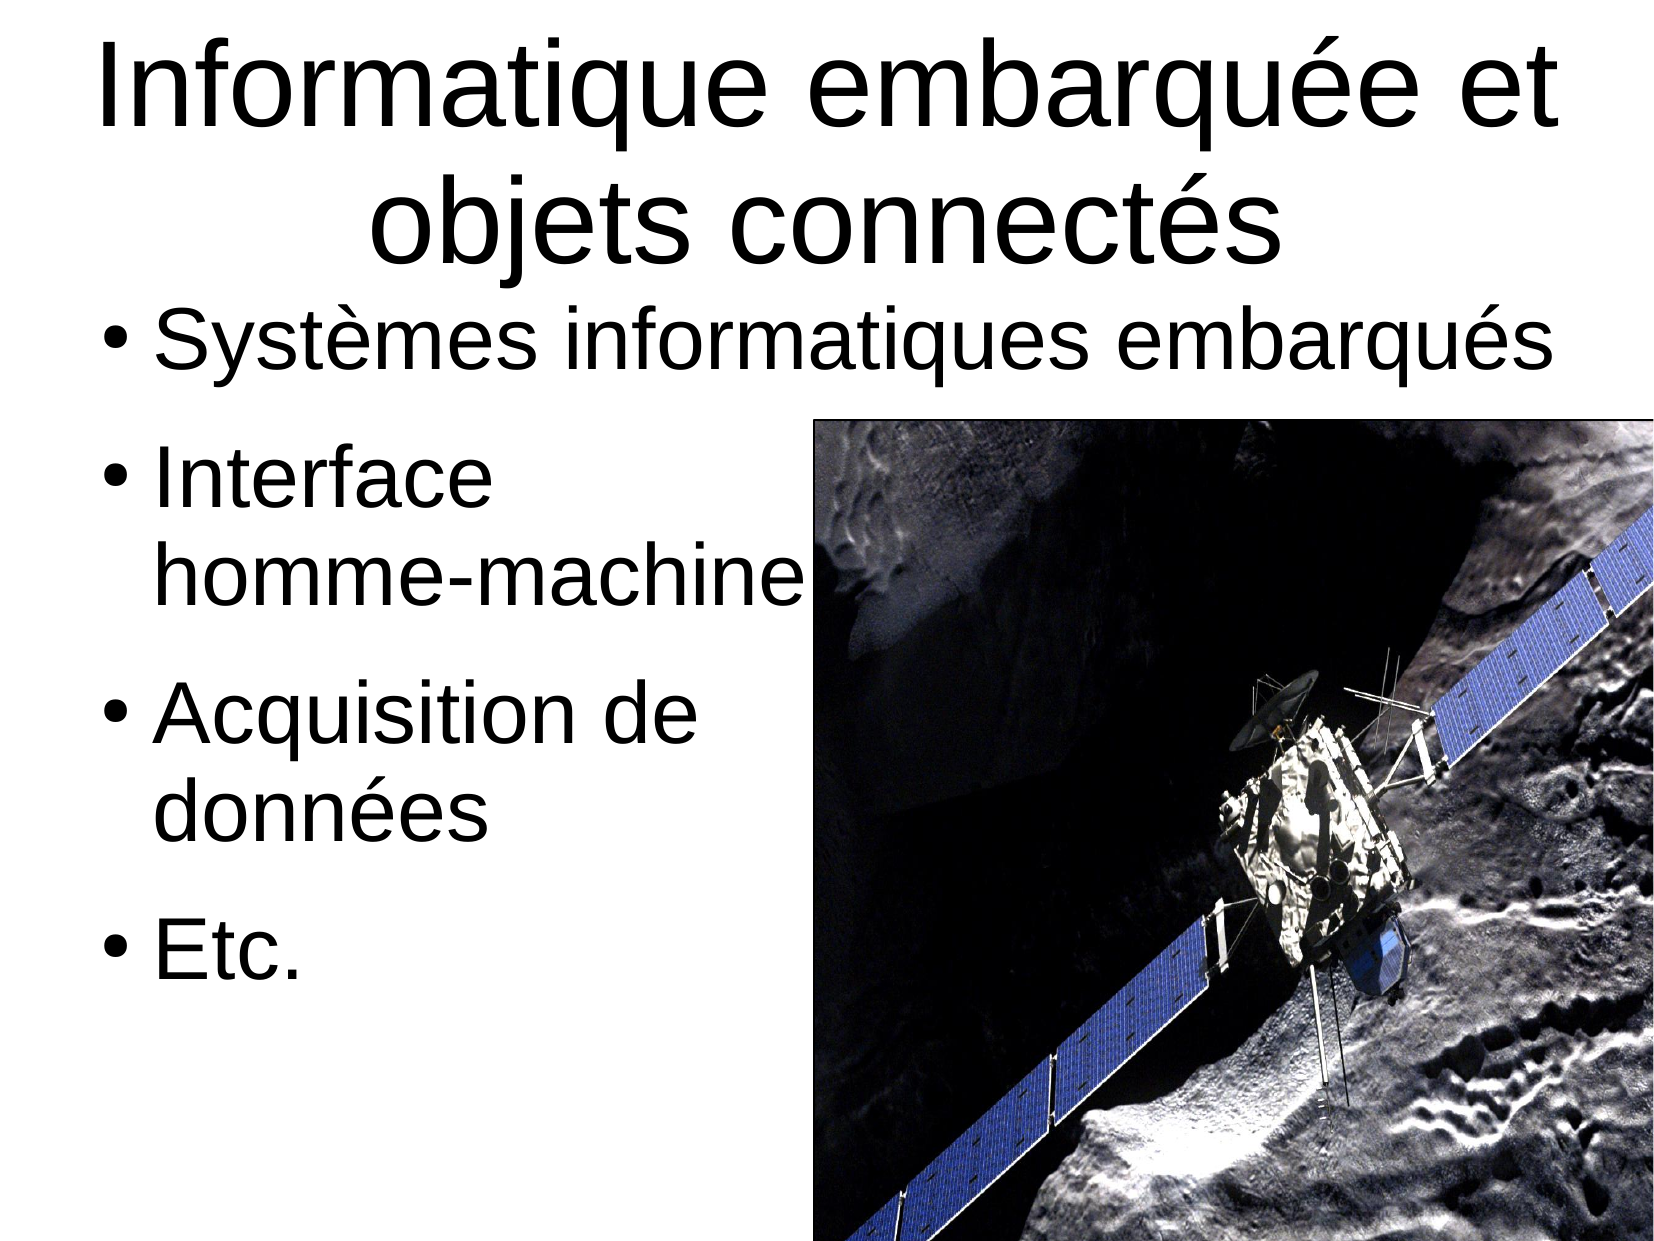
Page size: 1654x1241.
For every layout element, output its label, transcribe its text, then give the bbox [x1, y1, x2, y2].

title Informatique embarquée et objets connectés [82, 0, 1571, 290]
list Systèmes informatiques embarqués Interface homme-machine Acquisition de données Etc. [82, 290, 1571, 1010]
picture [814, 421, 1654, 1241]
